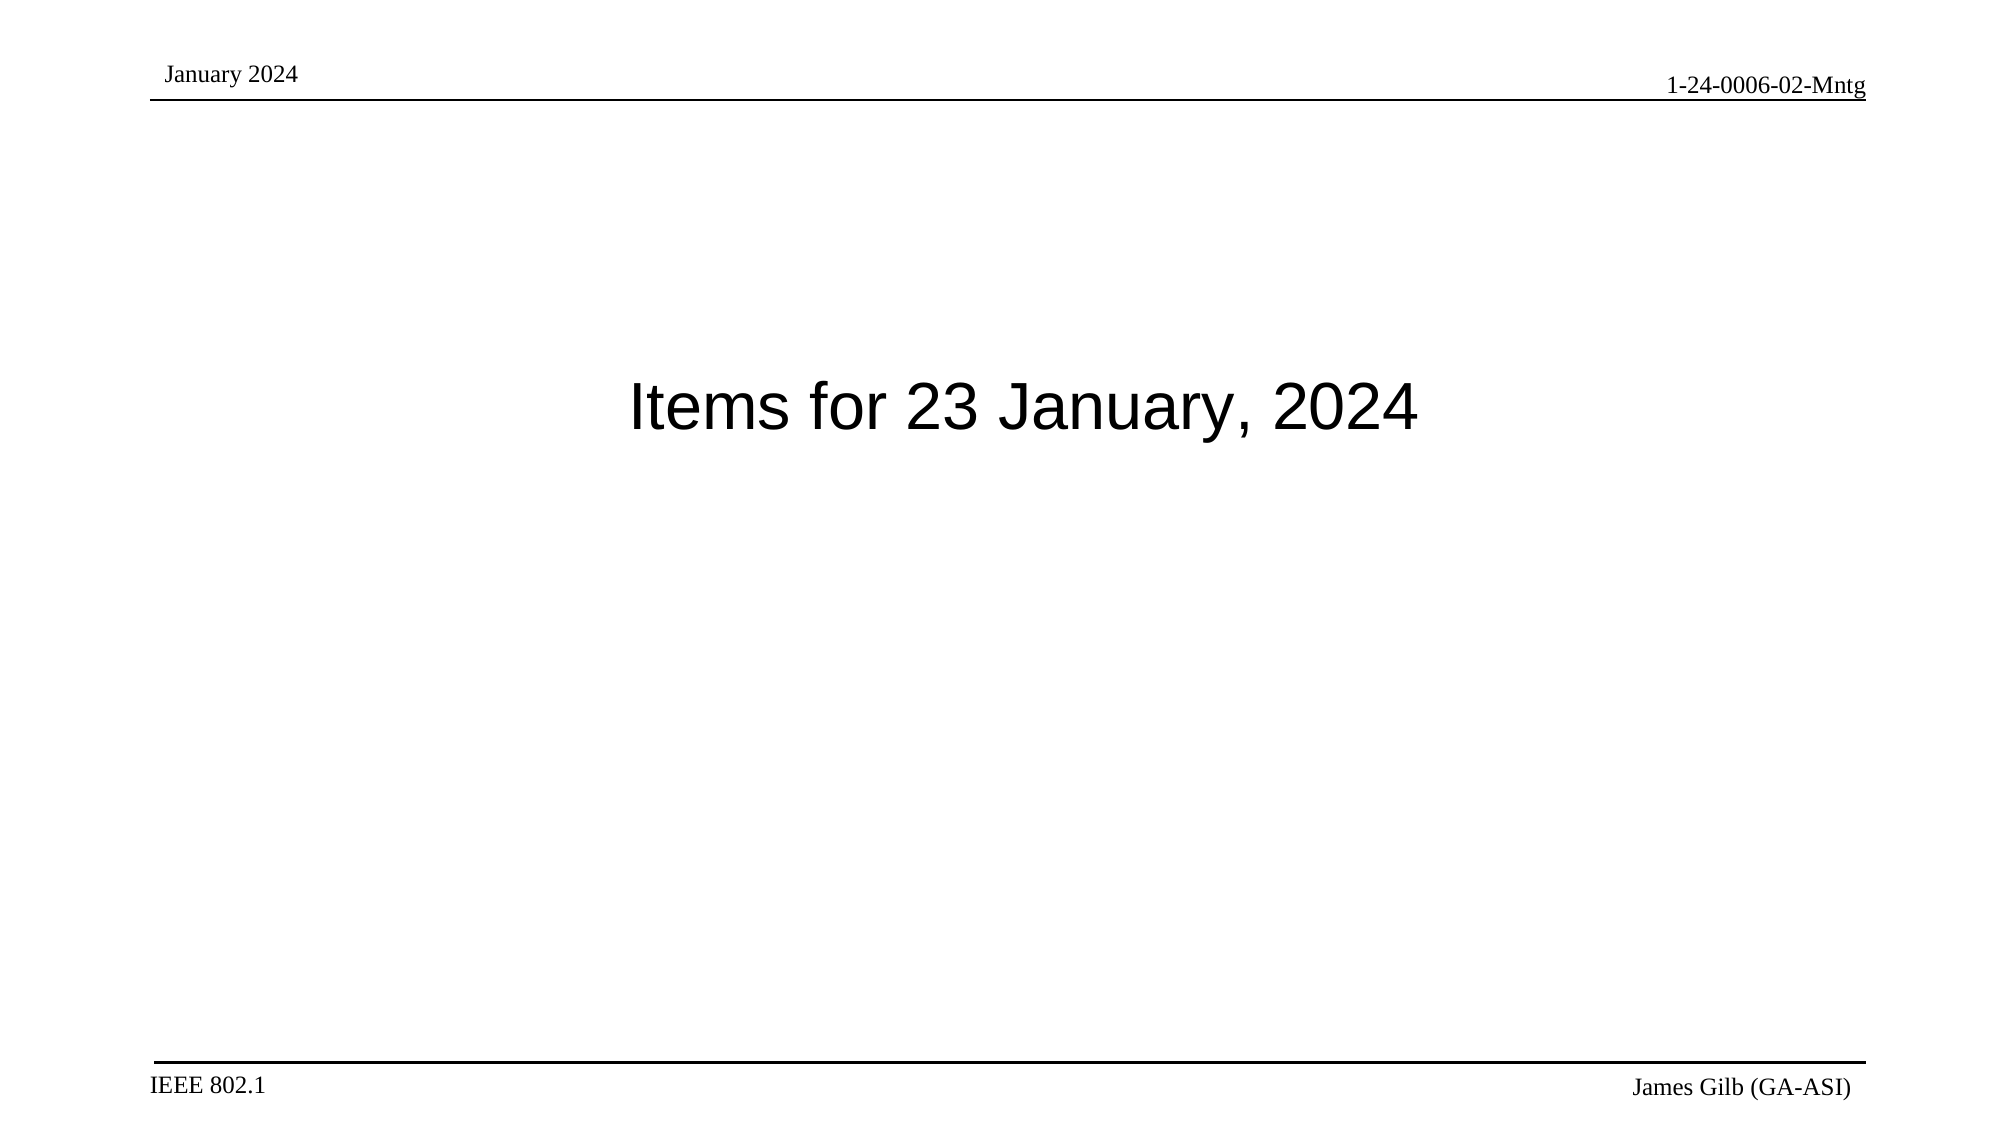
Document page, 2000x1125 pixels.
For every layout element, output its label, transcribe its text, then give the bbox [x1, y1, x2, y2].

subtitle Items for 23 January, 2024 [149, 112, 1900, 693]
